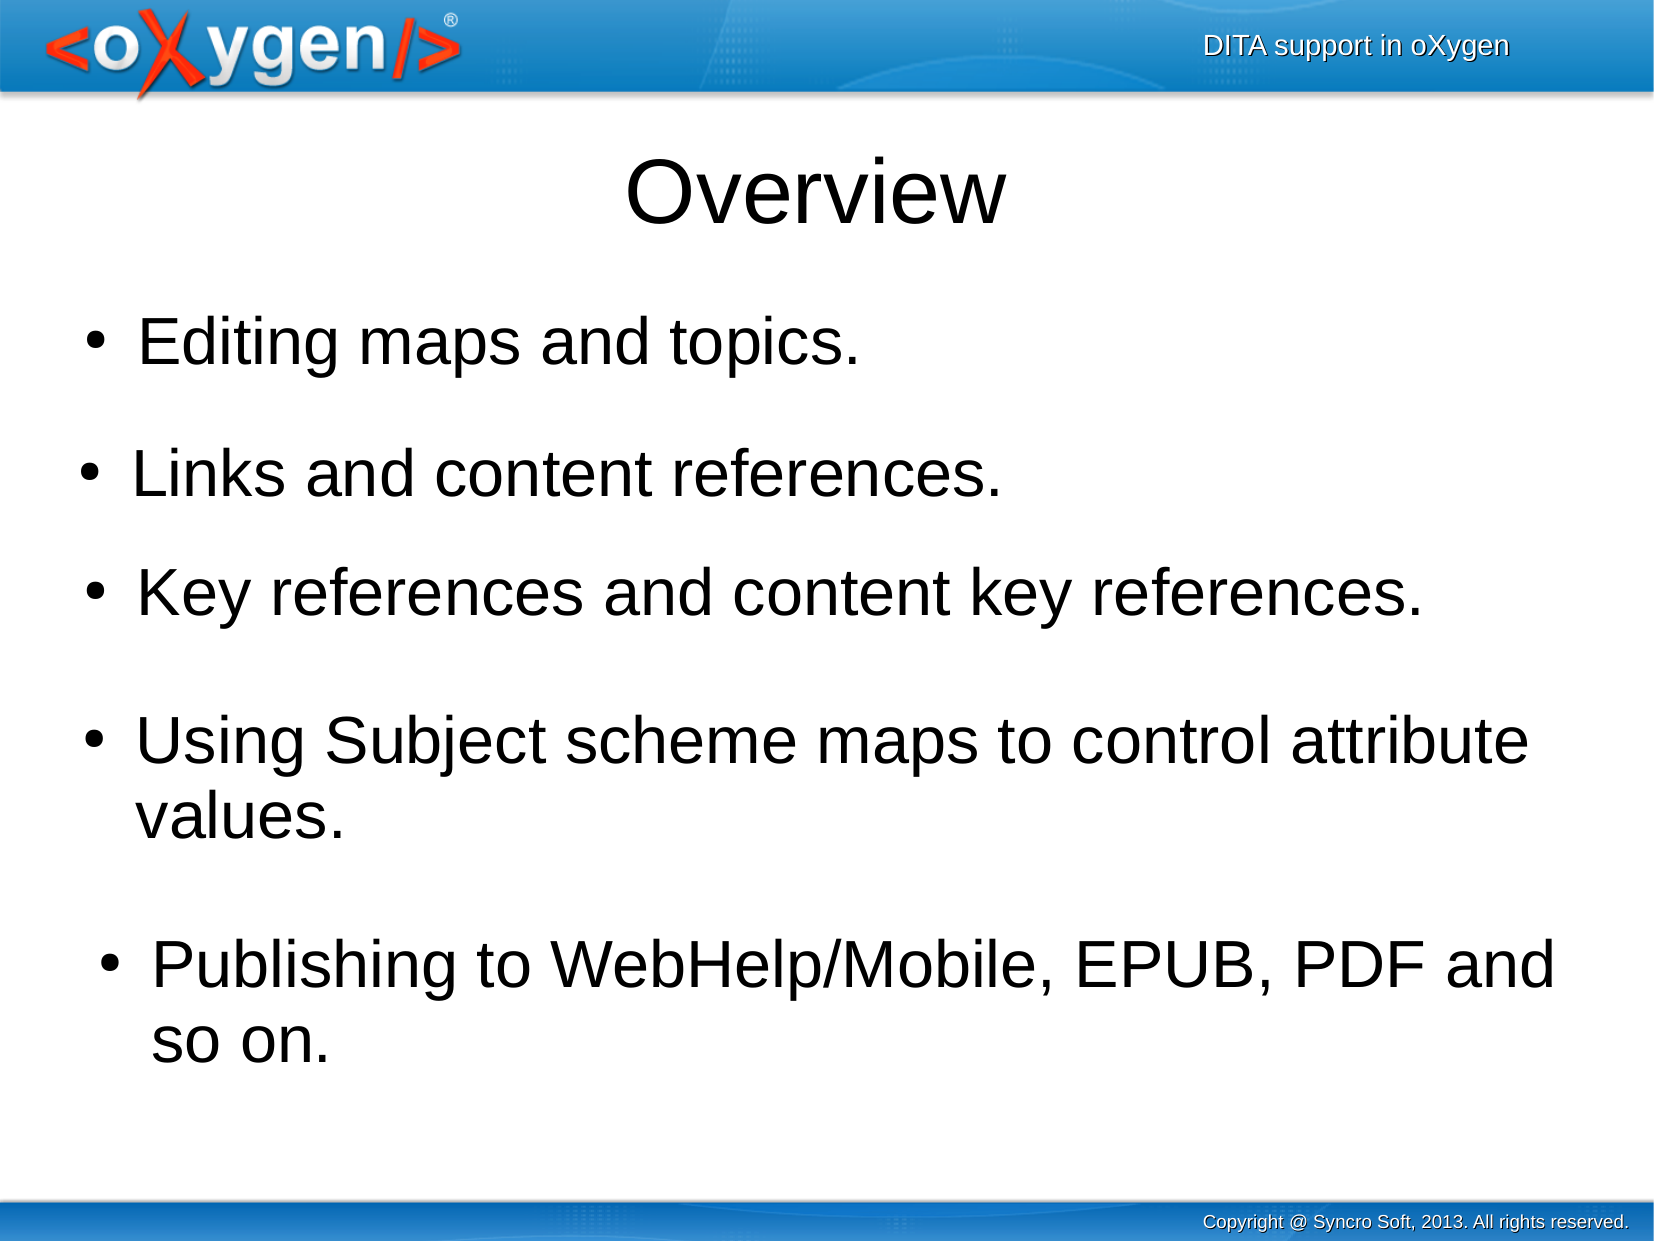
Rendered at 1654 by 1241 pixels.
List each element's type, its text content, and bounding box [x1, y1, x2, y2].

list Editing maps and topics. [66, 303, 1544, 501]
title Overview [82, 78, 1550, 304]
list Links and content references. [60, 435, 1538, 633]
list Publishing to WebHelp/Mobile, EPUB, PDF and so on. [80, 926, 1558, 1124]
picture [0, 0, 1654, 109]
list Using Subject scheme maps to control attribute values. [64, 703, 1542, 901]
list Key references and content key references. [66, 554, 1544, 752]
picture [0, 1195, 1654, 1241]
